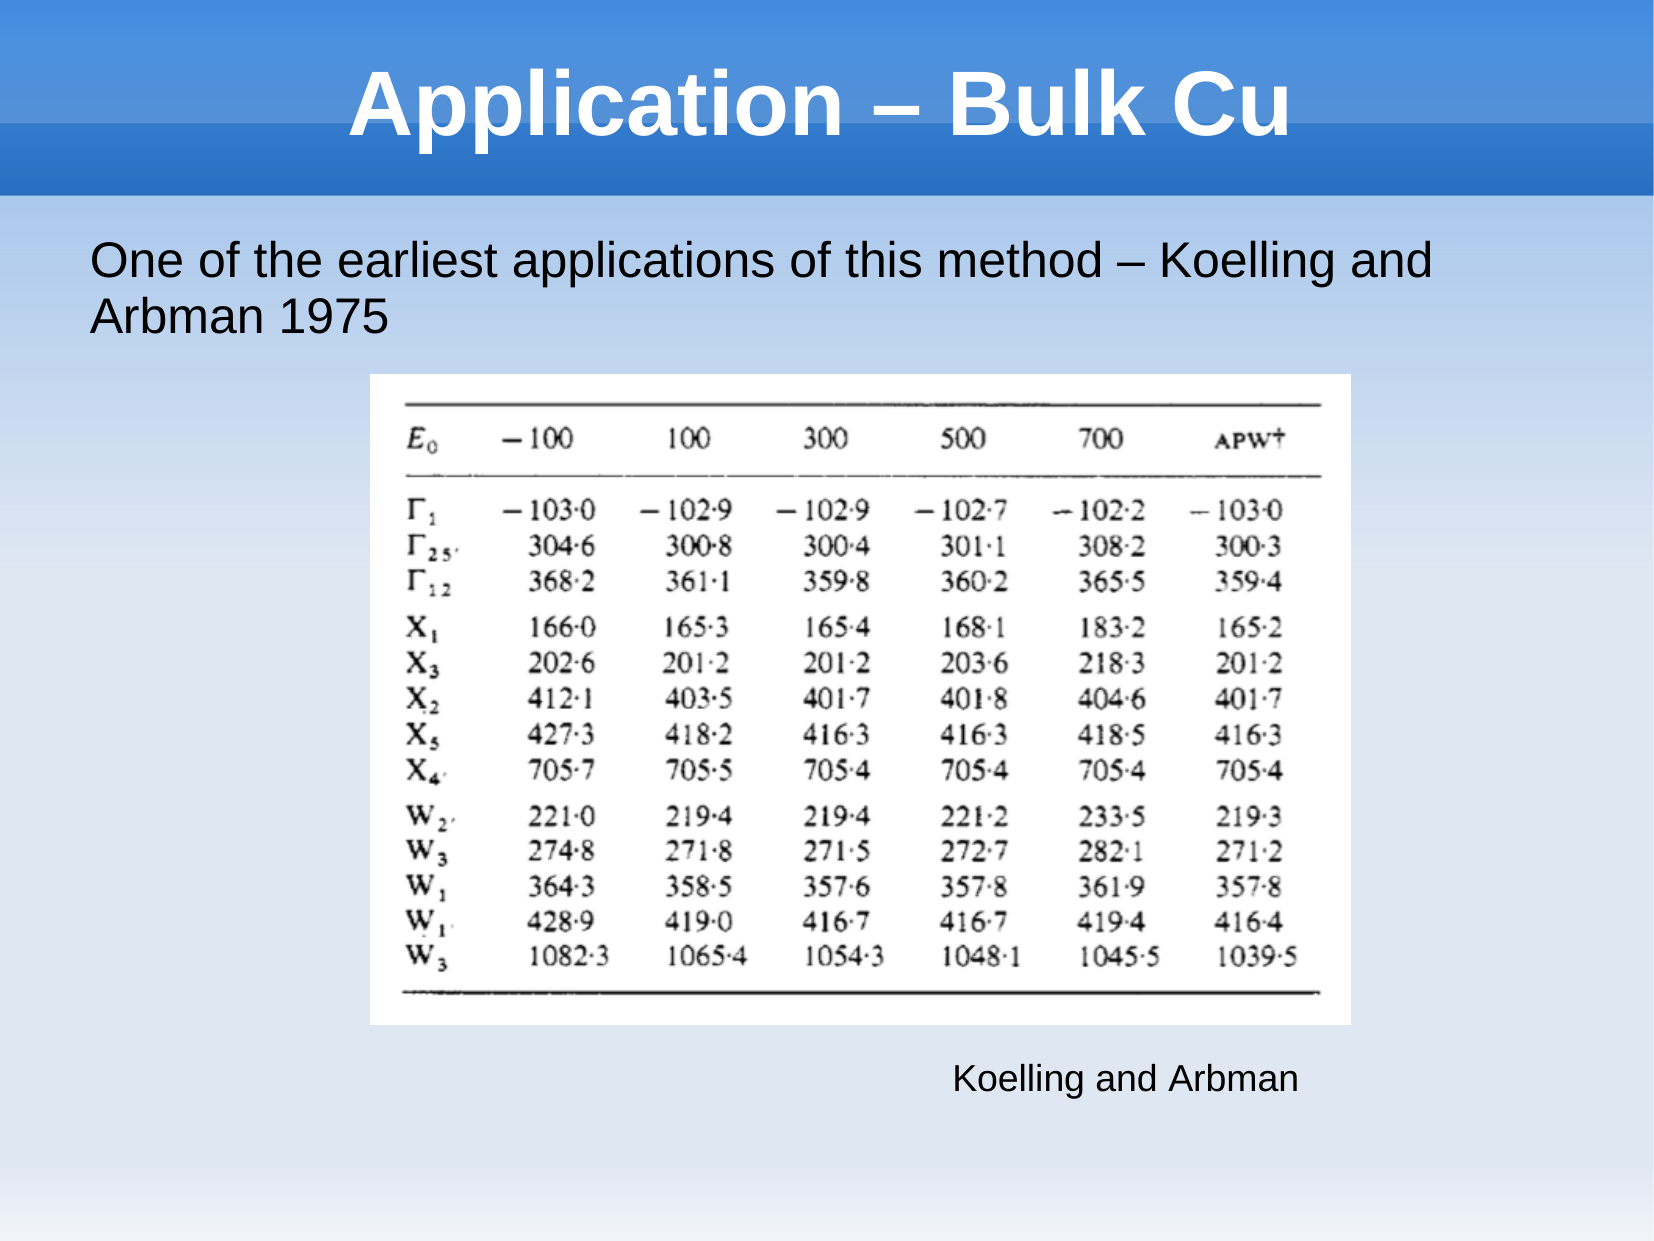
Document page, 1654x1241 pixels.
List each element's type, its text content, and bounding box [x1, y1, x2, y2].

title Application – Bulk Cu [76, 7, 1565, 200]
text_box Koelling and Arbman [937, 1050, 1351, 1152]
text_box One of the earliest applications of this method – Koelling and Arbman 1975 [75, 225, 1576, 357]
picture [0, 0, 1654, 1241]
